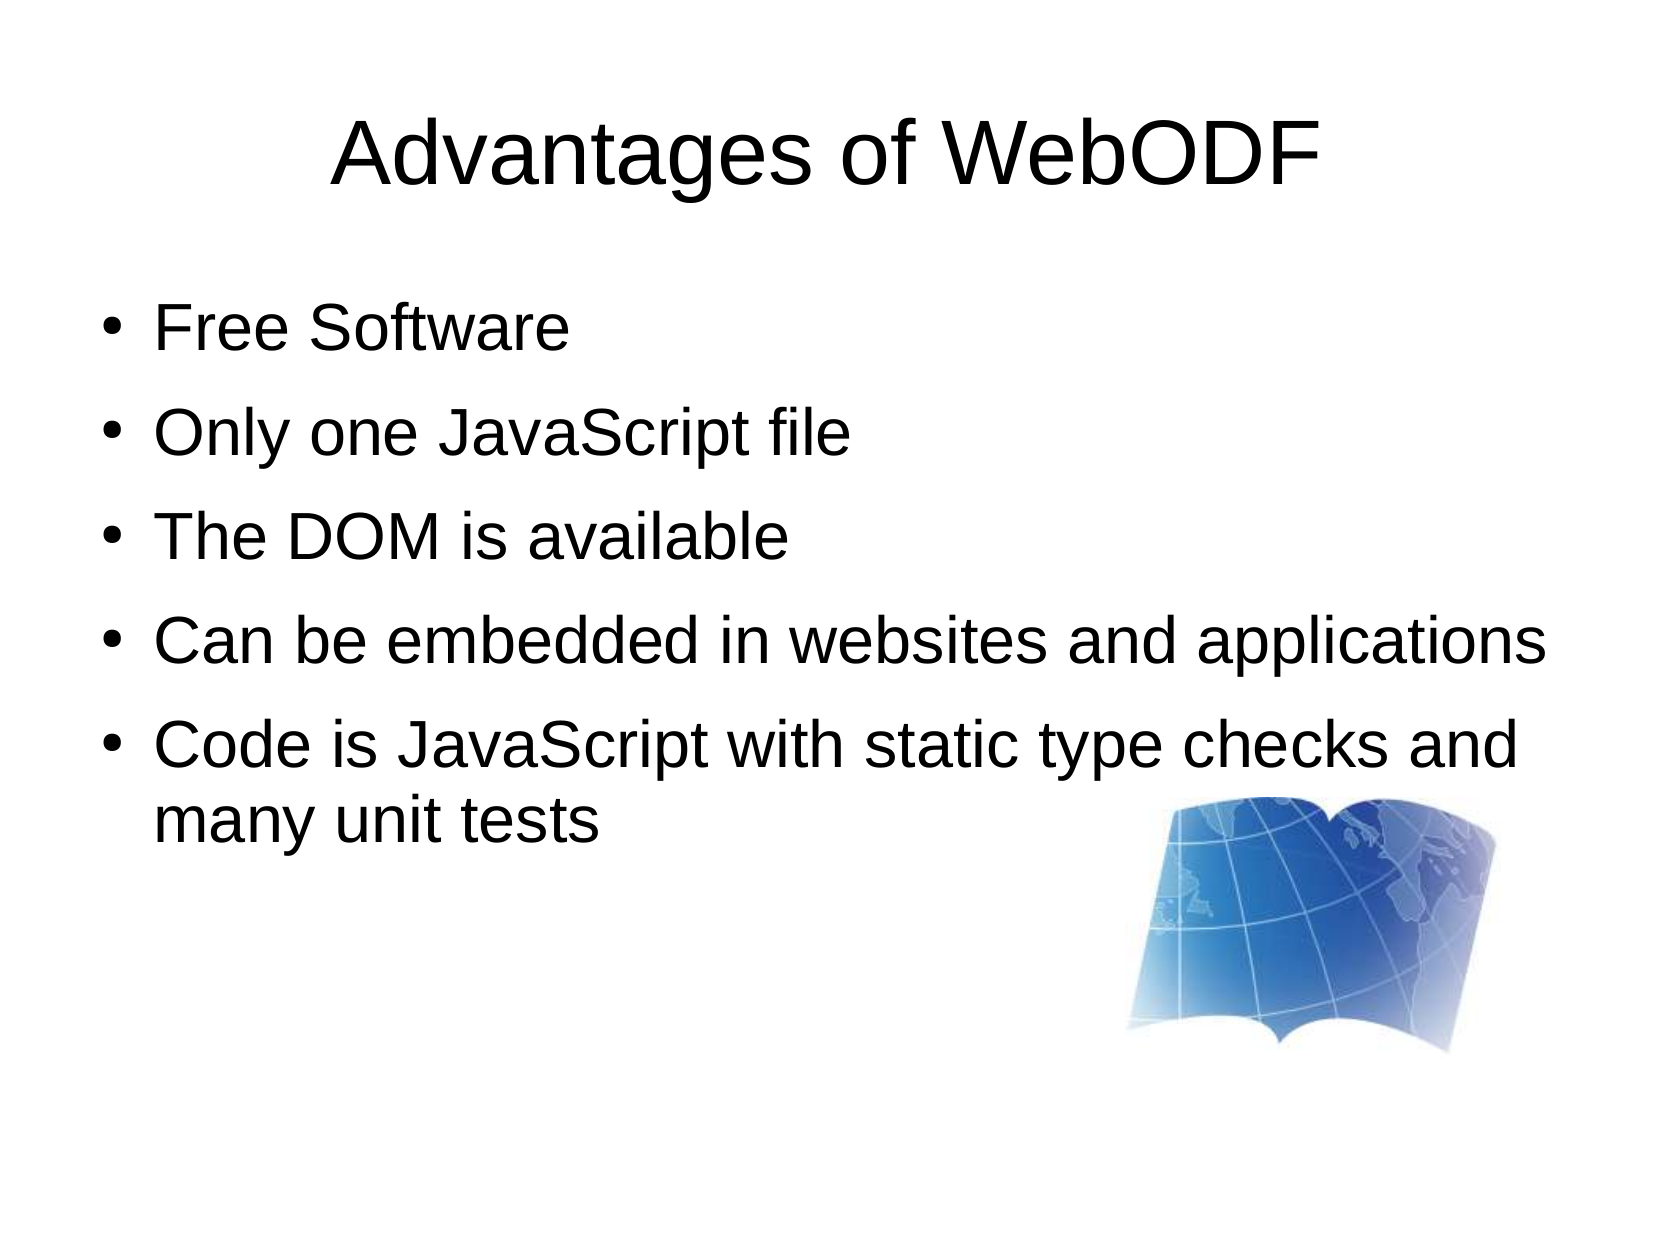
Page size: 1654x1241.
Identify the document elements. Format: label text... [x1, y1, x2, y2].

title Advantages of WebODF [82, 49, 1571, 257]
picture [1125, 797, 1501, 1062]
list Free Software Only one JavaScript file The DOM is available Can be embedded in websites and applications Code is JavaScript with static type checks and many unit tests [82, 290, 1571, 1010]
